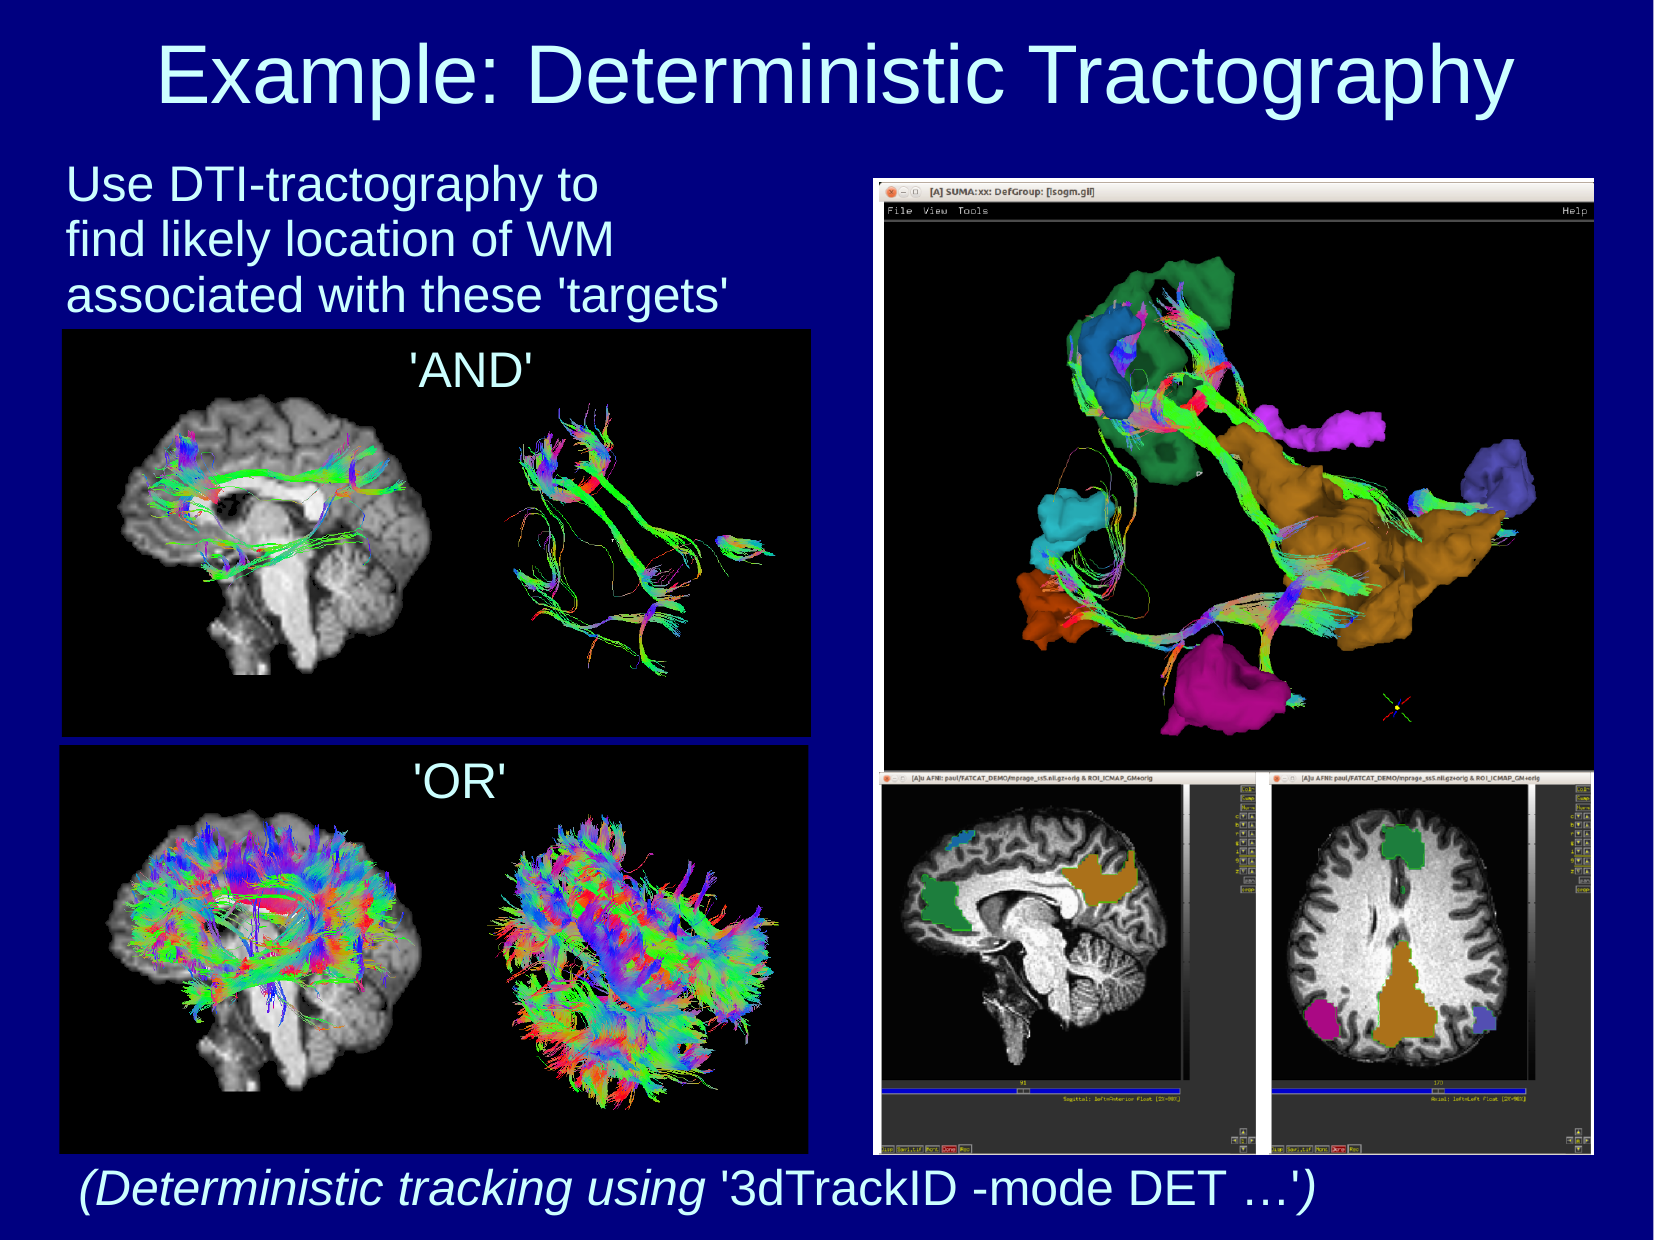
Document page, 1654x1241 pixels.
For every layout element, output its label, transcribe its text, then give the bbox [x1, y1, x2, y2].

title Example: Deterministic Tractography [35, 7, 1636, 143]
text_box Use DTI-tractography to find likely location of WM associated with these 'targets' [50, 148, 1071, 339]
text_box (Deterministic tracking using '3dTrackID -mode DET …') [63, 1152, 1492, 1238]
picture [873, 178, 1594, 1155]
picture [59, 745, 809, 1154]
text_box 'OR' [398, 746, 524, 829]
text_box 'AND' [394, 339, 550, 418]
picture [61, 339, 811, 737]
